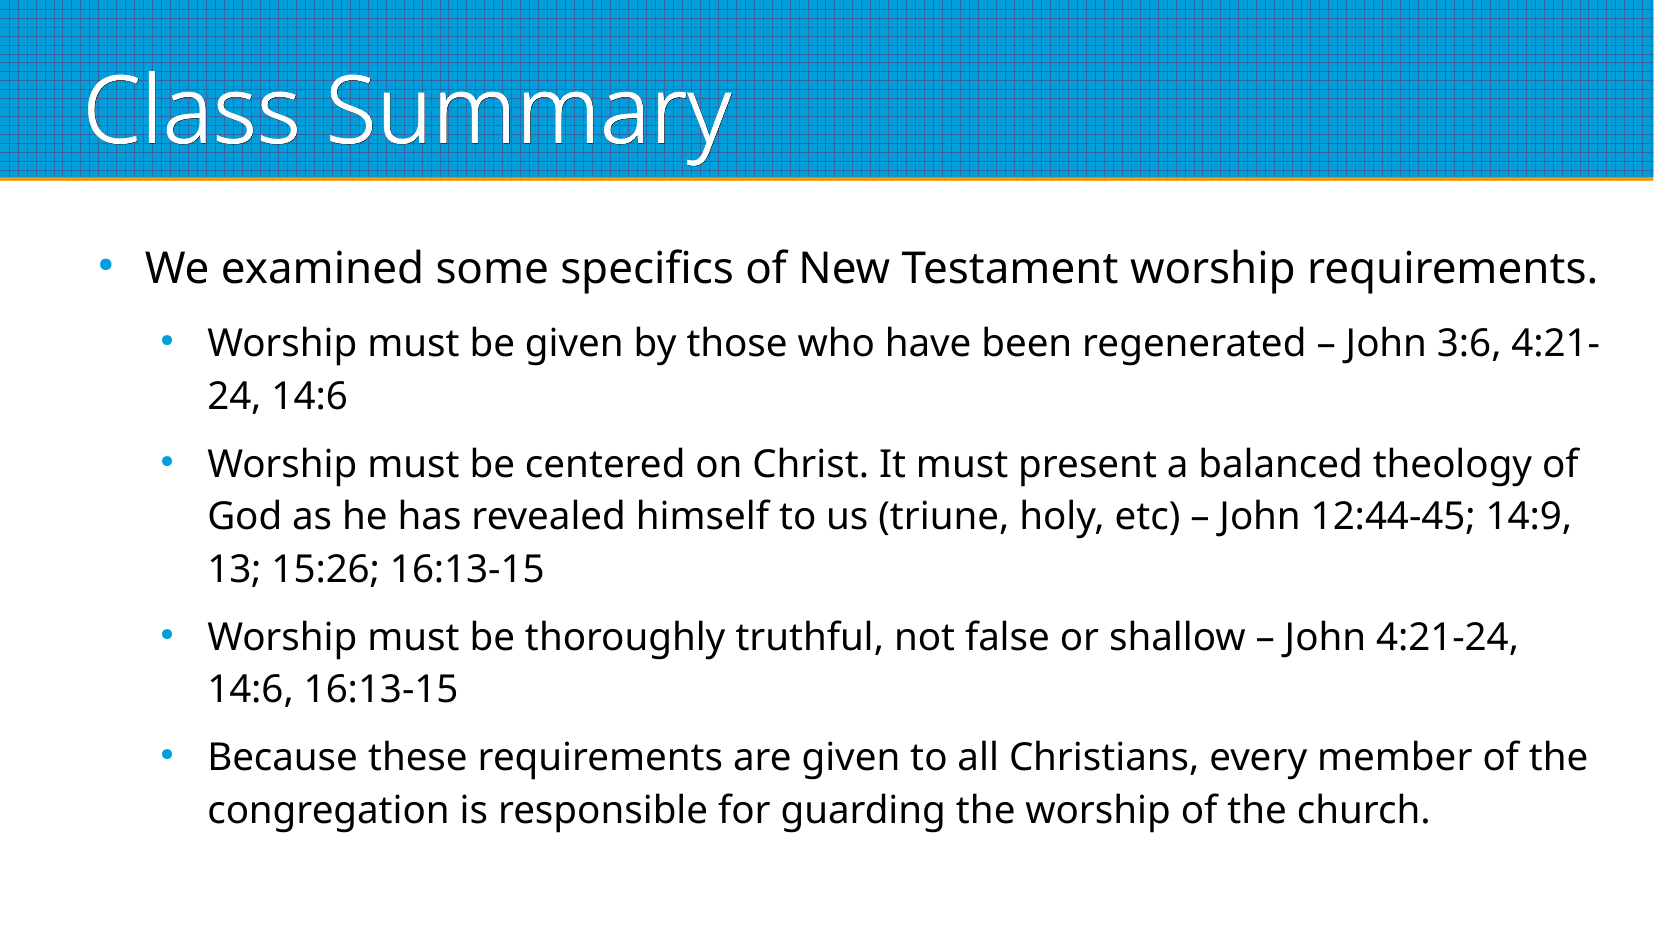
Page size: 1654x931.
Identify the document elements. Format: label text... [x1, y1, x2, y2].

title Class Summary [82, 14, 1571, 171]
list We examined some specifics of New Testament worship requirements. Worship must be given by those who have been regenerated – John 3:6, 4:21-24, 14:6 Worship must be centered on Christ. It must present a balanced theology of God as he has revealed himself to us (triune, holy, etc) – John 12:44-45; 14:9, 13; 15:26; 16:13-15 Worship must be thoroughly truthful, not false or shallow – John 4:21-24, 14:6, 16:13-15 Because these requirements are given to all Christians, every member of the congregation is responsible for guarding the worship of the church. [82, 236, 1613, 863]
